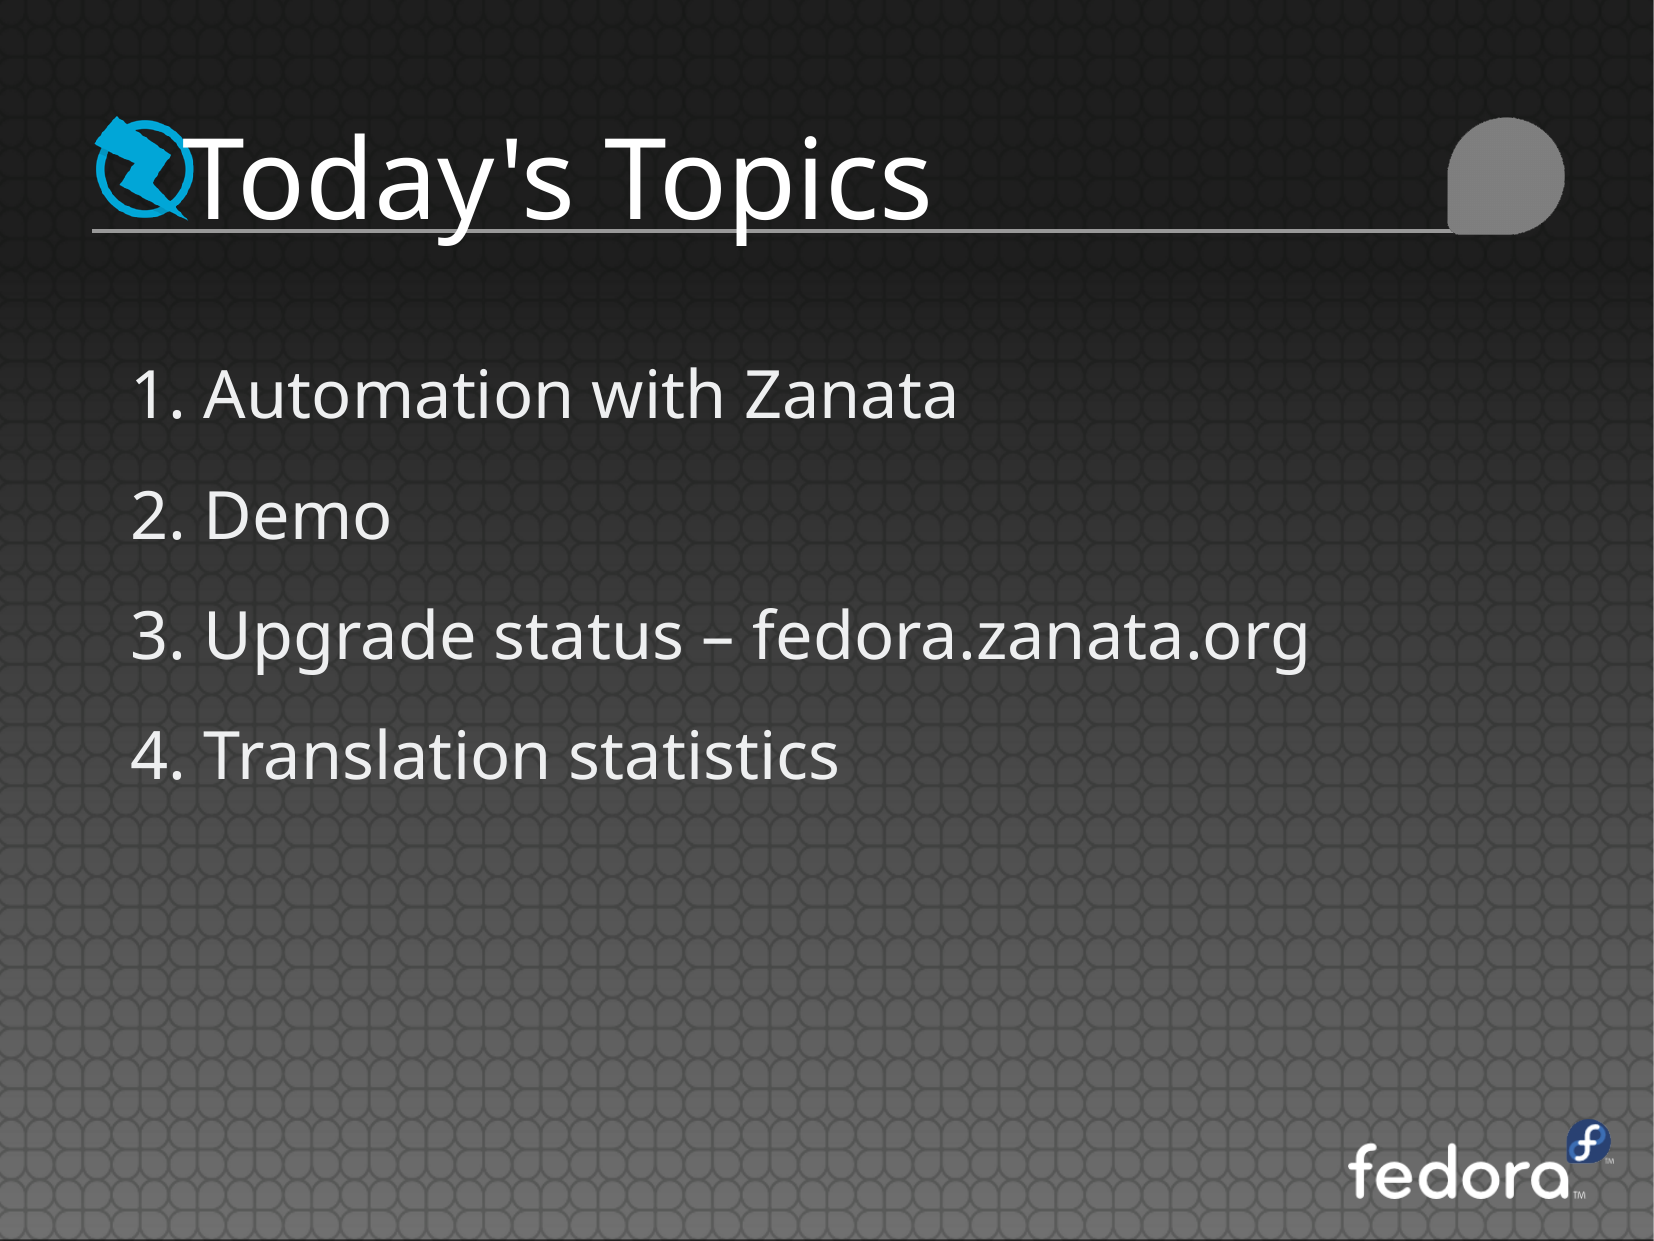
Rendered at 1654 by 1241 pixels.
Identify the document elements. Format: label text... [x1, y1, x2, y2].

title Today's Topics [94, 100, 1426, 251]
list Automation with Zanata Demo Upgrade status – fedora.zanata.org Translation statistics [112, 227, 1501, 1163]
picture [0, 0, 1654, 1241]
